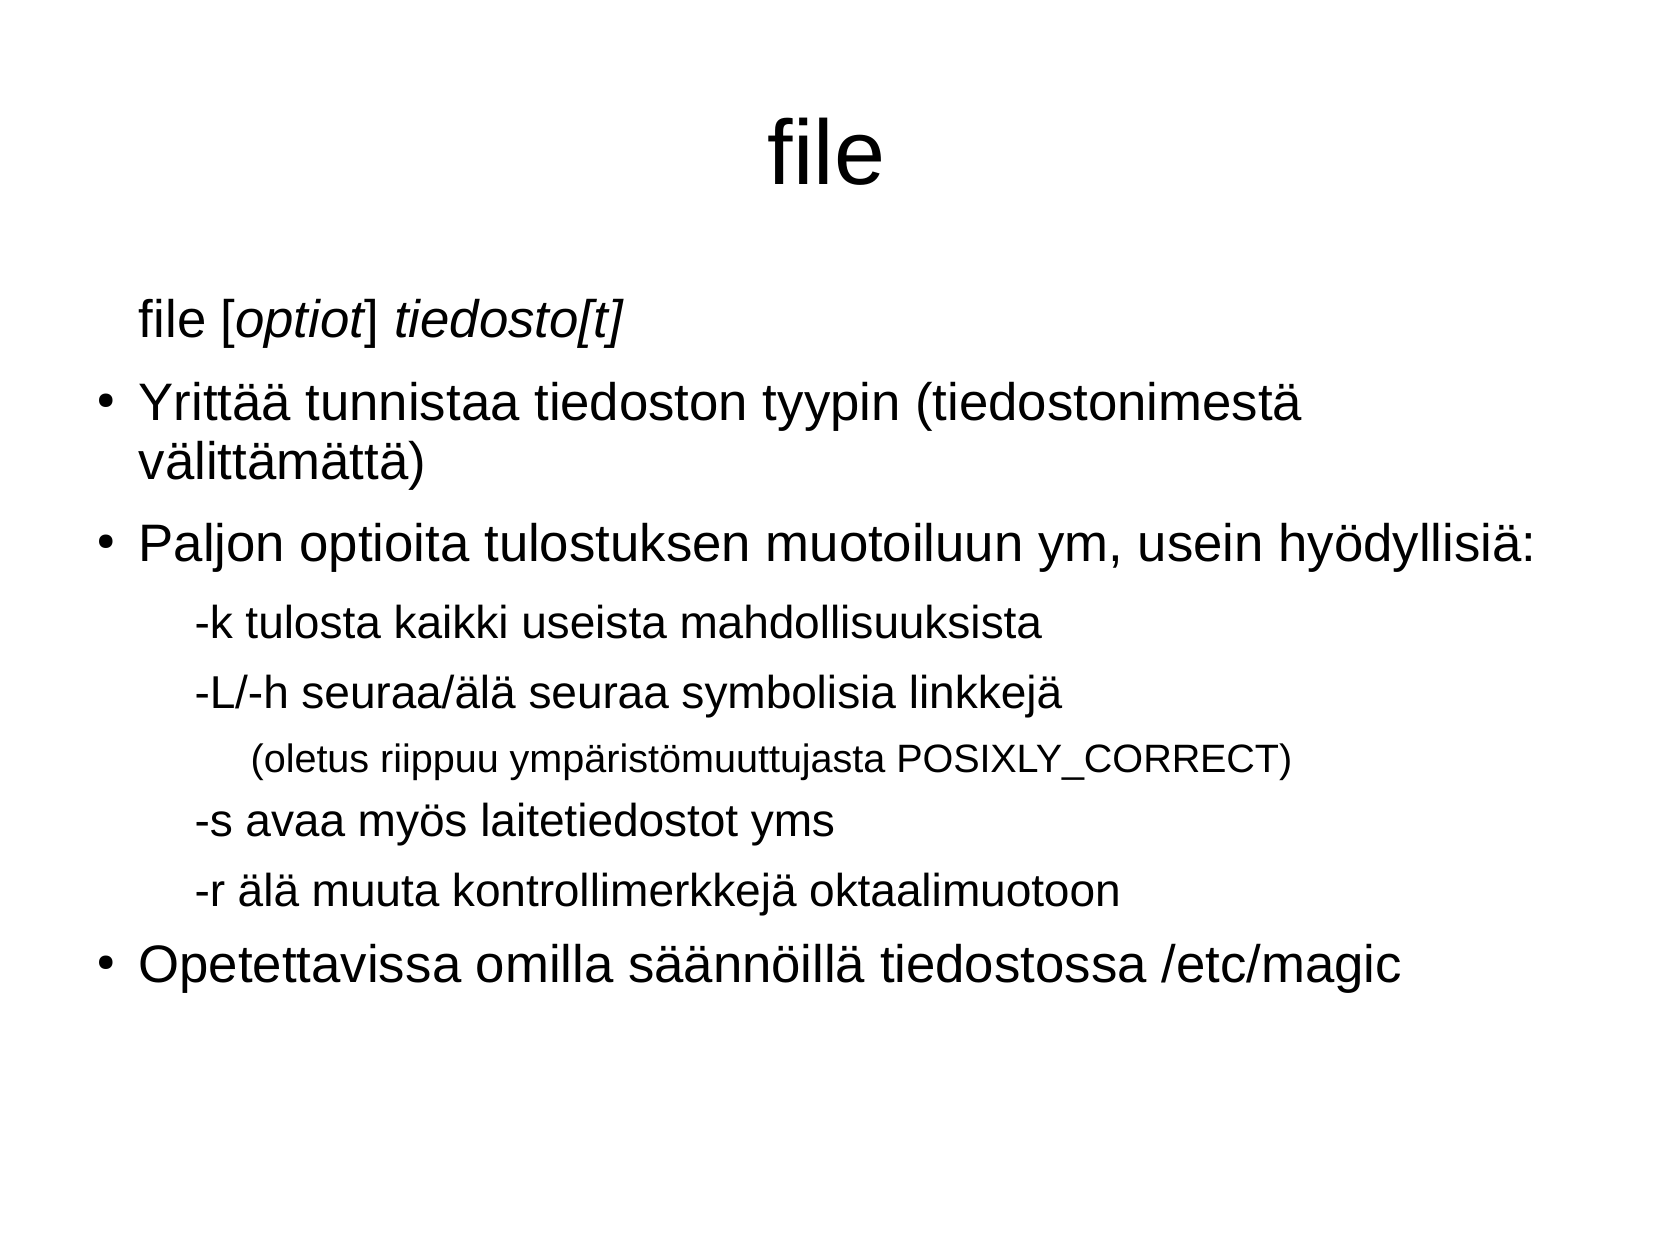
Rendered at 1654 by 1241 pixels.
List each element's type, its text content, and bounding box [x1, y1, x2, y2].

title file [82, 49, 1571, 257]
list file [optiot] tiedosto[t] Yrittää tunnistaa tiedoston tyypin (tiedostonimestä välittämättä) Paljon optioita tulostuksen muotoiluun ym, usein hyödyllisiä: -k tulosta kaikki useista mahdollisuuksista -L/-h seuraa/älä seuraa symbolisia linkkejä (oletus riippuu ympäristömuuttujasta POSIXLY_CORRECT) -s avaa myös laitetiedostot yms -r älä muuta kontrollimerkkejä oktaalimuotoon Opetettavissa omilla säännöillä tiedostossa /etc/magic [82, 290, 1571, 1010]
